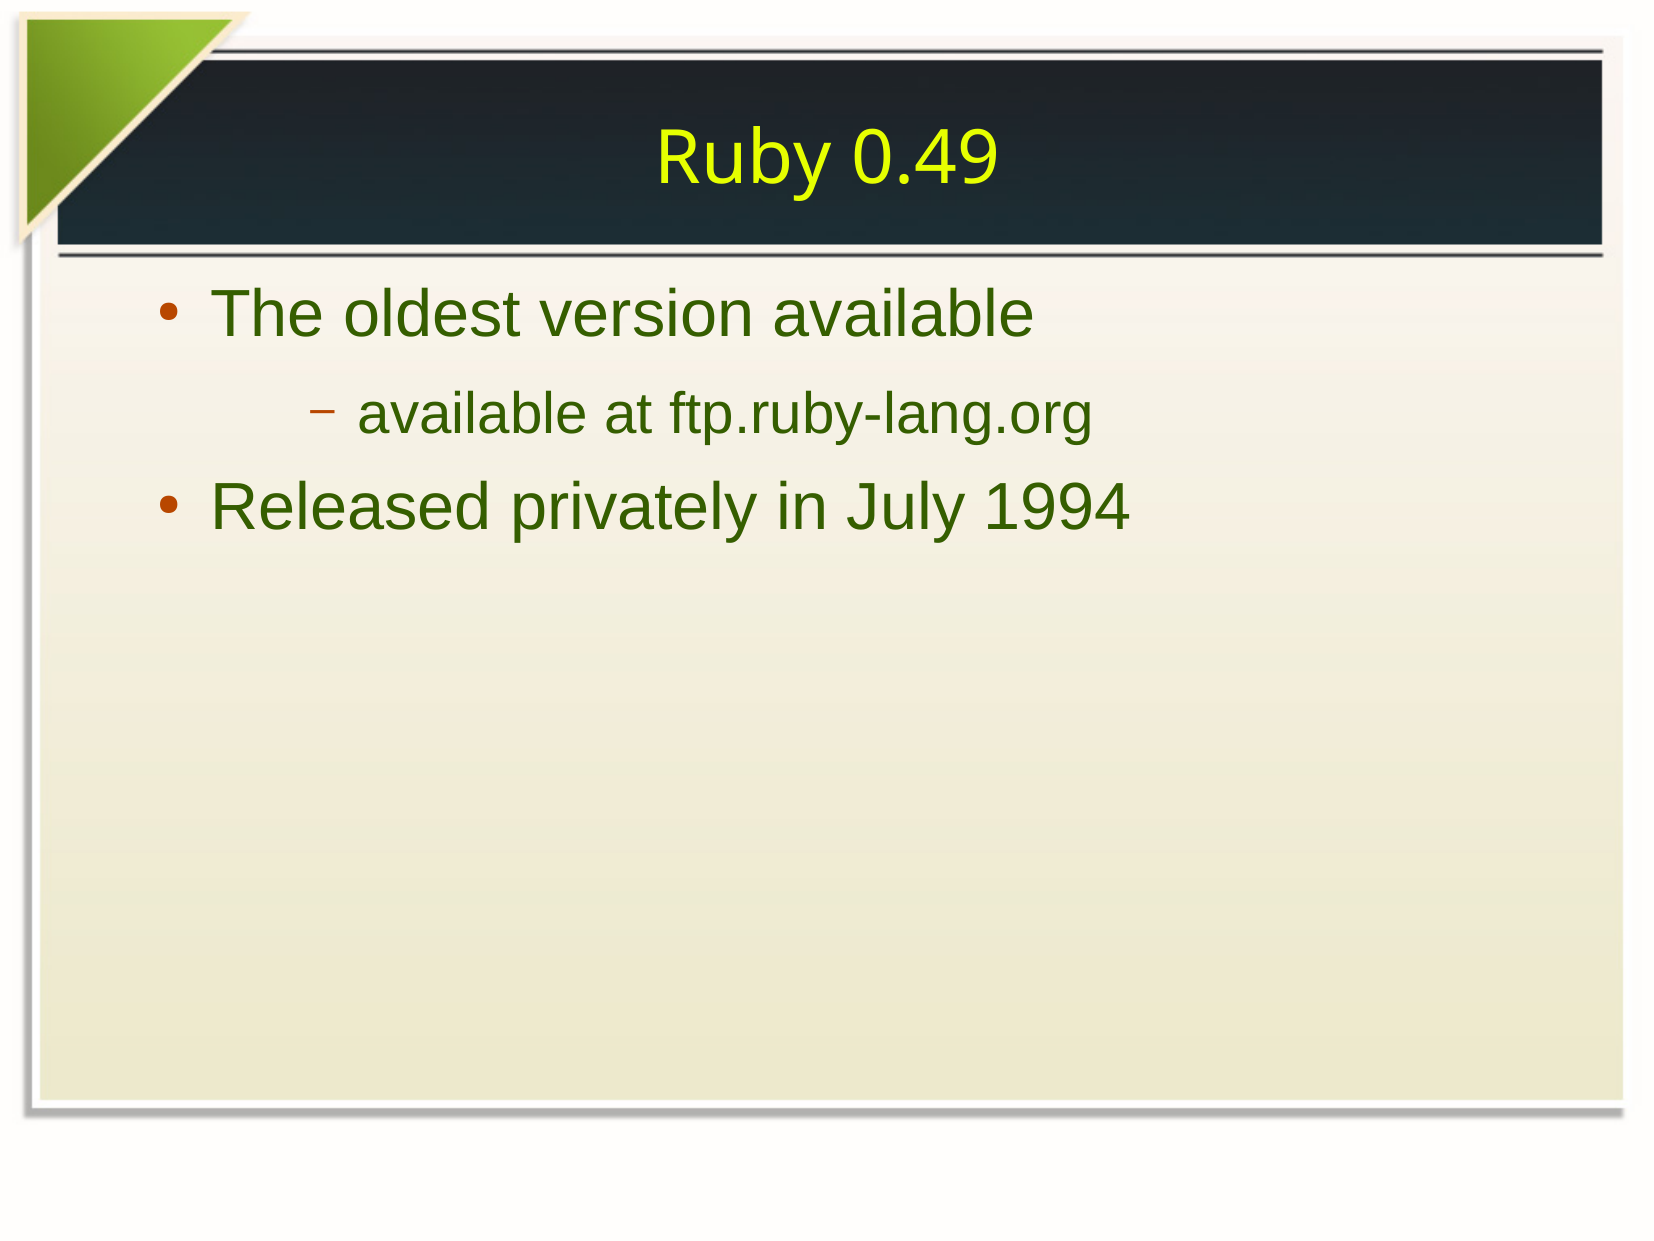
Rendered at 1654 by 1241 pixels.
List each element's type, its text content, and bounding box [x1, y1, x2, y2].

list The oldest version available available at ftp.ruby-lang.org Released privately in July 1994 [121, 276, 1534, 1087]
title Ruby 0.49 [121, 73, 1534, 237]
picture [0, 0, 1654, 1241]
